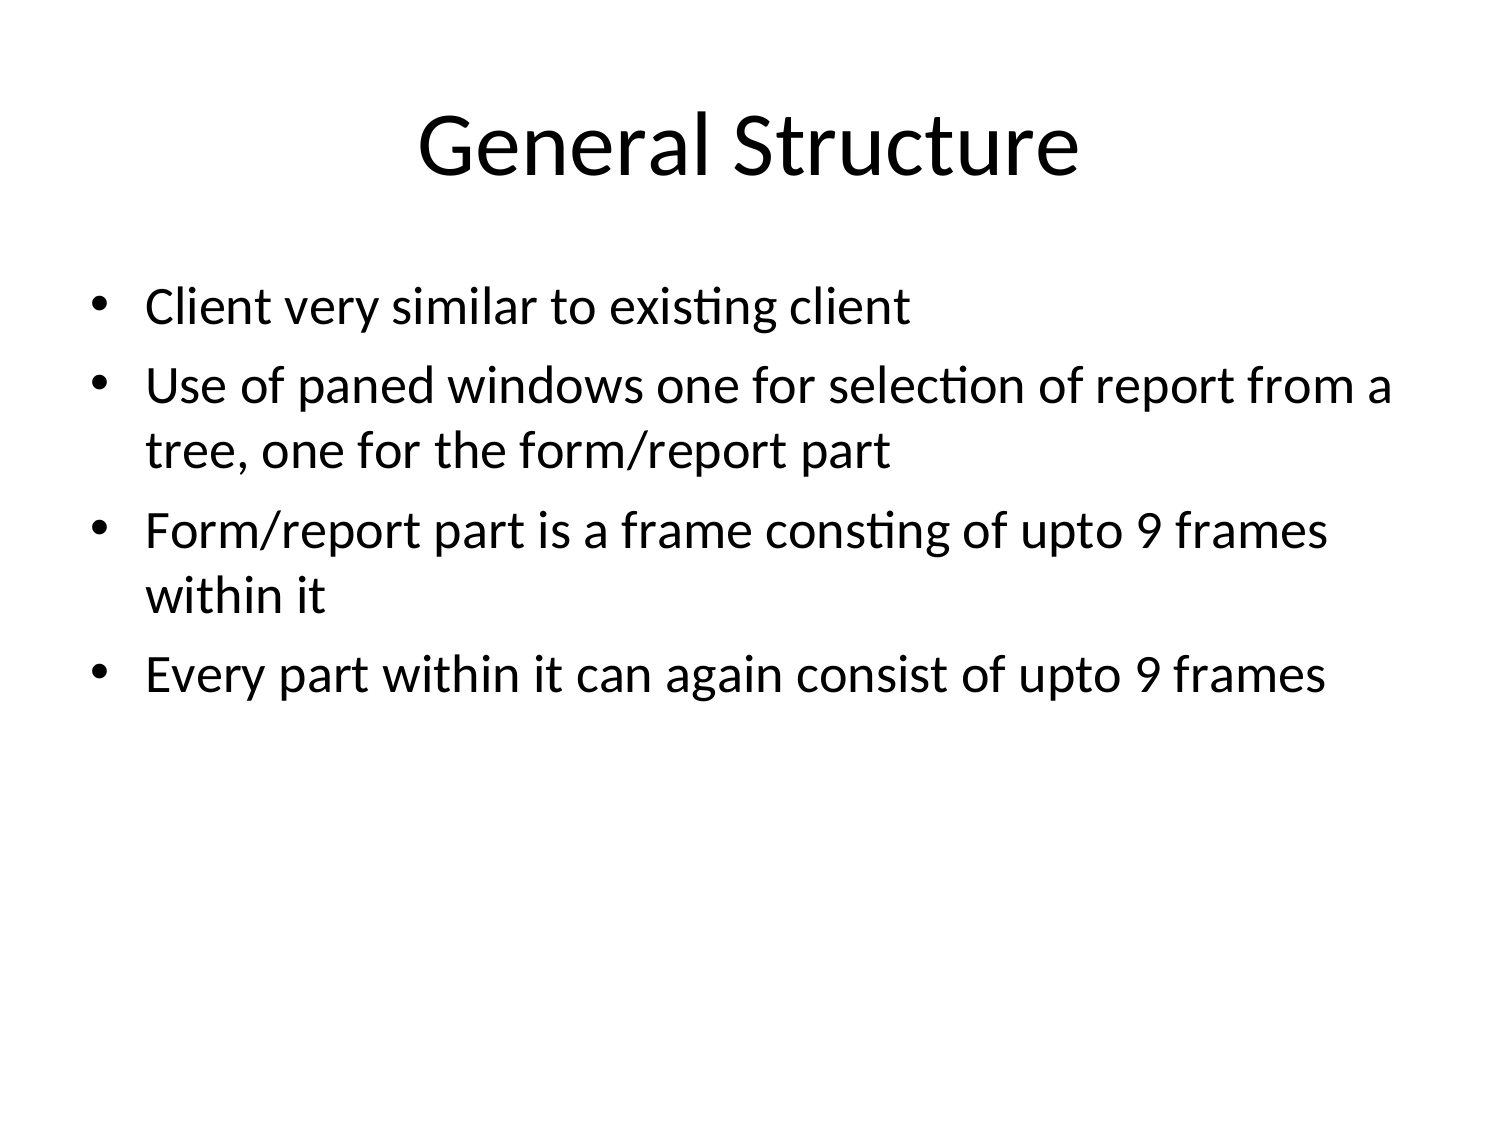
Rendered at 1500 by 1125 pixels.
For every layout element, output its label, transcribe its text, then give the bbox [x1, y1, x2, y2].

text_box General Structure [75, 45, 1426, 233]
text_box Client very similar to existing client Use of paned windows one for selection of report from a tree, one for the form/report part Form/report part is a frame consting of upto 9 frames within it Every part within it can again consist of upto 9 frames [75, 262, 1426, 1005]
